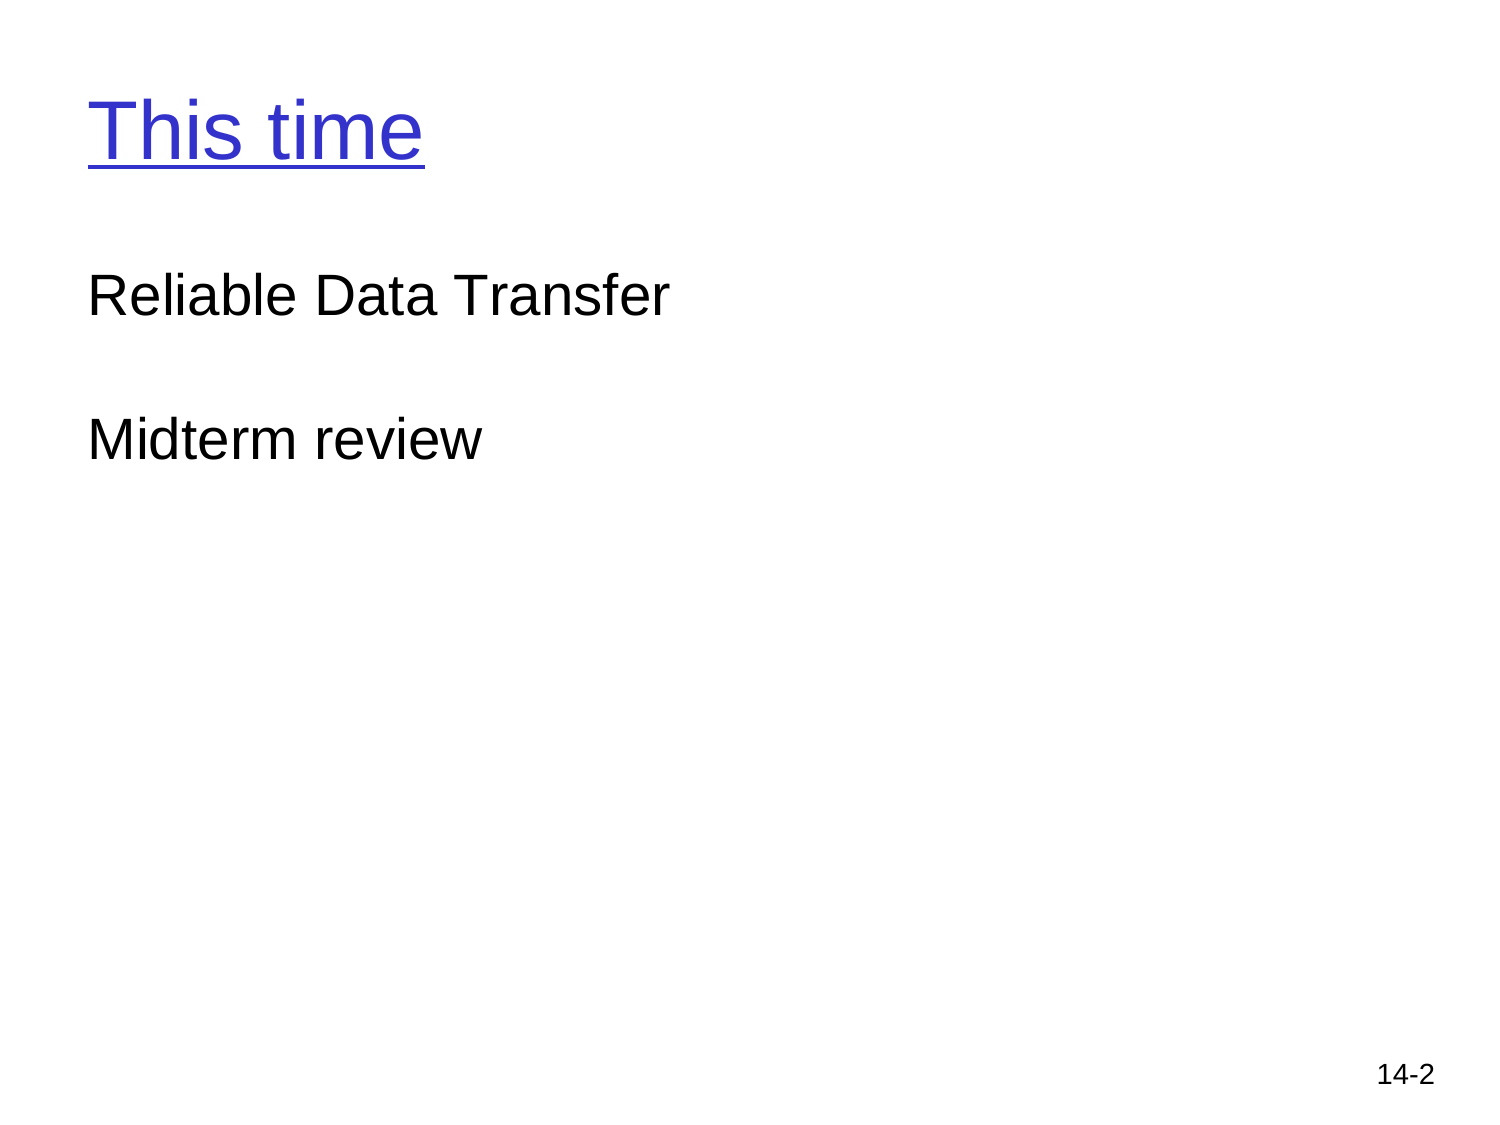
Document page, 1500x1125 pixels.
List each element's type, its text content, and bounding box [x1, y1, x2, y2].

list Reliable Data Transfer Midterm review [87, 262, 1363, 1026]
title This time [87, 23, 1363, 239]
